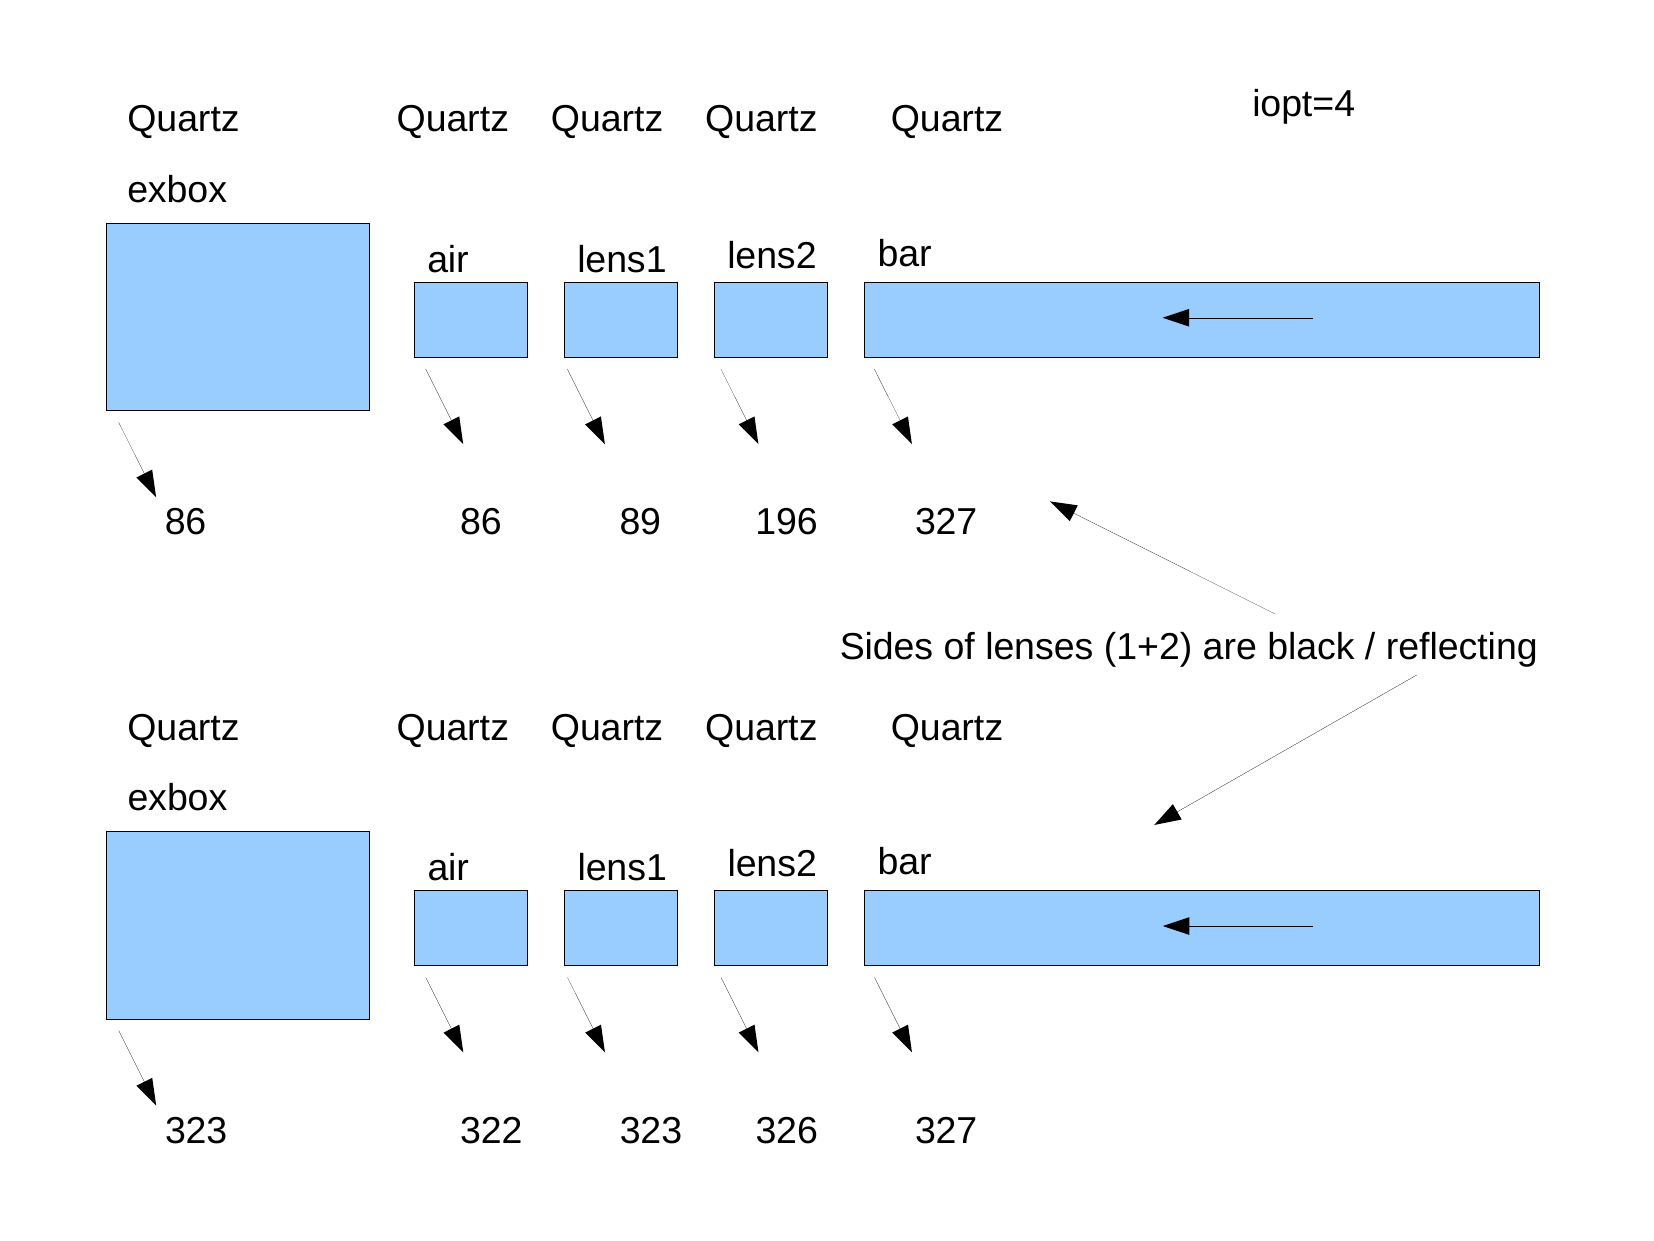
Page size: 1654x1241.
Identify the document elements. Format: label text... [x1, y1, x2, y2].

text_box [864, 890, 1540, 966]
text_box Sides of lenses (1+2) are black / reflecting [825, 618, 1637, 676]
text_box [106, 831, 370, 1020]
text_box 86 [445, 493, 558, 551]
text_box exbox [112, 768, 242, 826]
text_box Quartz Quartz Quartz Quartz Quartz [112, 698, 1020, 756]
text_box 86 [150, 493, 263, 551]
text_box lens1 [562, 839, 682, 897]
text_box [564, 288, 678, 358]
text_box 89 [604, 493, 718, 551]
text_box 323 [604, 1101, 718, 1159]
text_box [564, 897, 678, 966]
text_box air [412, 839, 484, 897]
text_box [414, 282, 528, 358]
text_box exbox [112, 160, 242, 218]
text_box [714, 284, 828, 358]
text_box 326 [740, 1101, 854, 1159]
text_box 323 [150, 1101, 263, 1159]
text_box Quartz Quartz Quartz Quartz Quartz [112, 90, 1020, 148]
text_box 196 [740, 493, 854, 551]
text_box 327 [900, 1101, 1013, 1159]
text_box [106, 223, 370, 411]
text_box lens2 [712, 227, 832, 284]
text_box lens2 [712, 835, 832, 893]
text_box lens1 [562, 230, 682, 288]
text_box bar [862, 225, 947, 282]
text_box [714, 893, 828, 966]
text_box 327 [900, 493, 1013, 551]
text_box iopt=4 [1237, 75, 1371, 132]
text_box 322 [445, 1101, 601, 1159]
text_box [864, 282, 1540, 358]
text_box air [412, 230, 484, 288]
text_box [414, 890, 528, 966]
text_box bar [862, 833, 947, 891]
